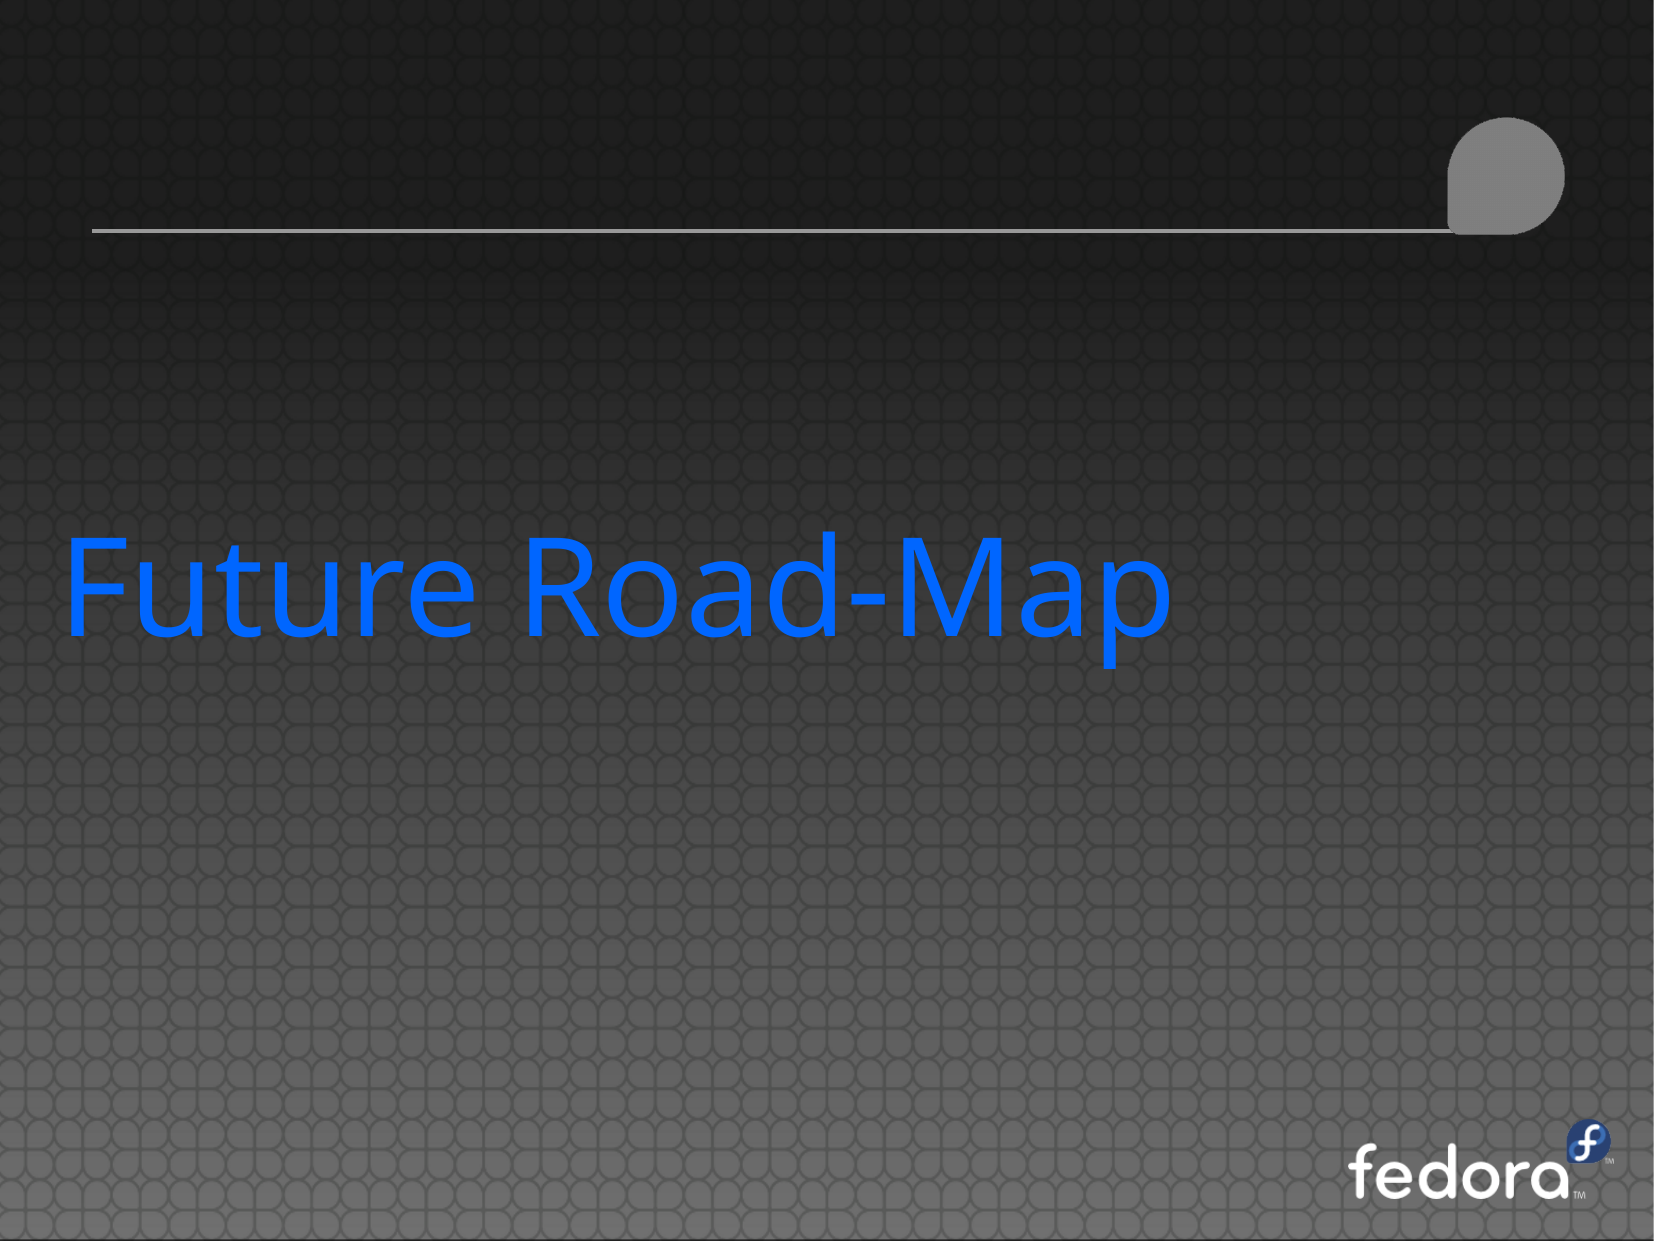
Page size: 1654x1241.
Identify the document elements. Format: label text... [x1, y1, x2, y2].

picture [0, 0, 1654, 1241]
title Future Road-Map [58, 481, 1547, 686]
